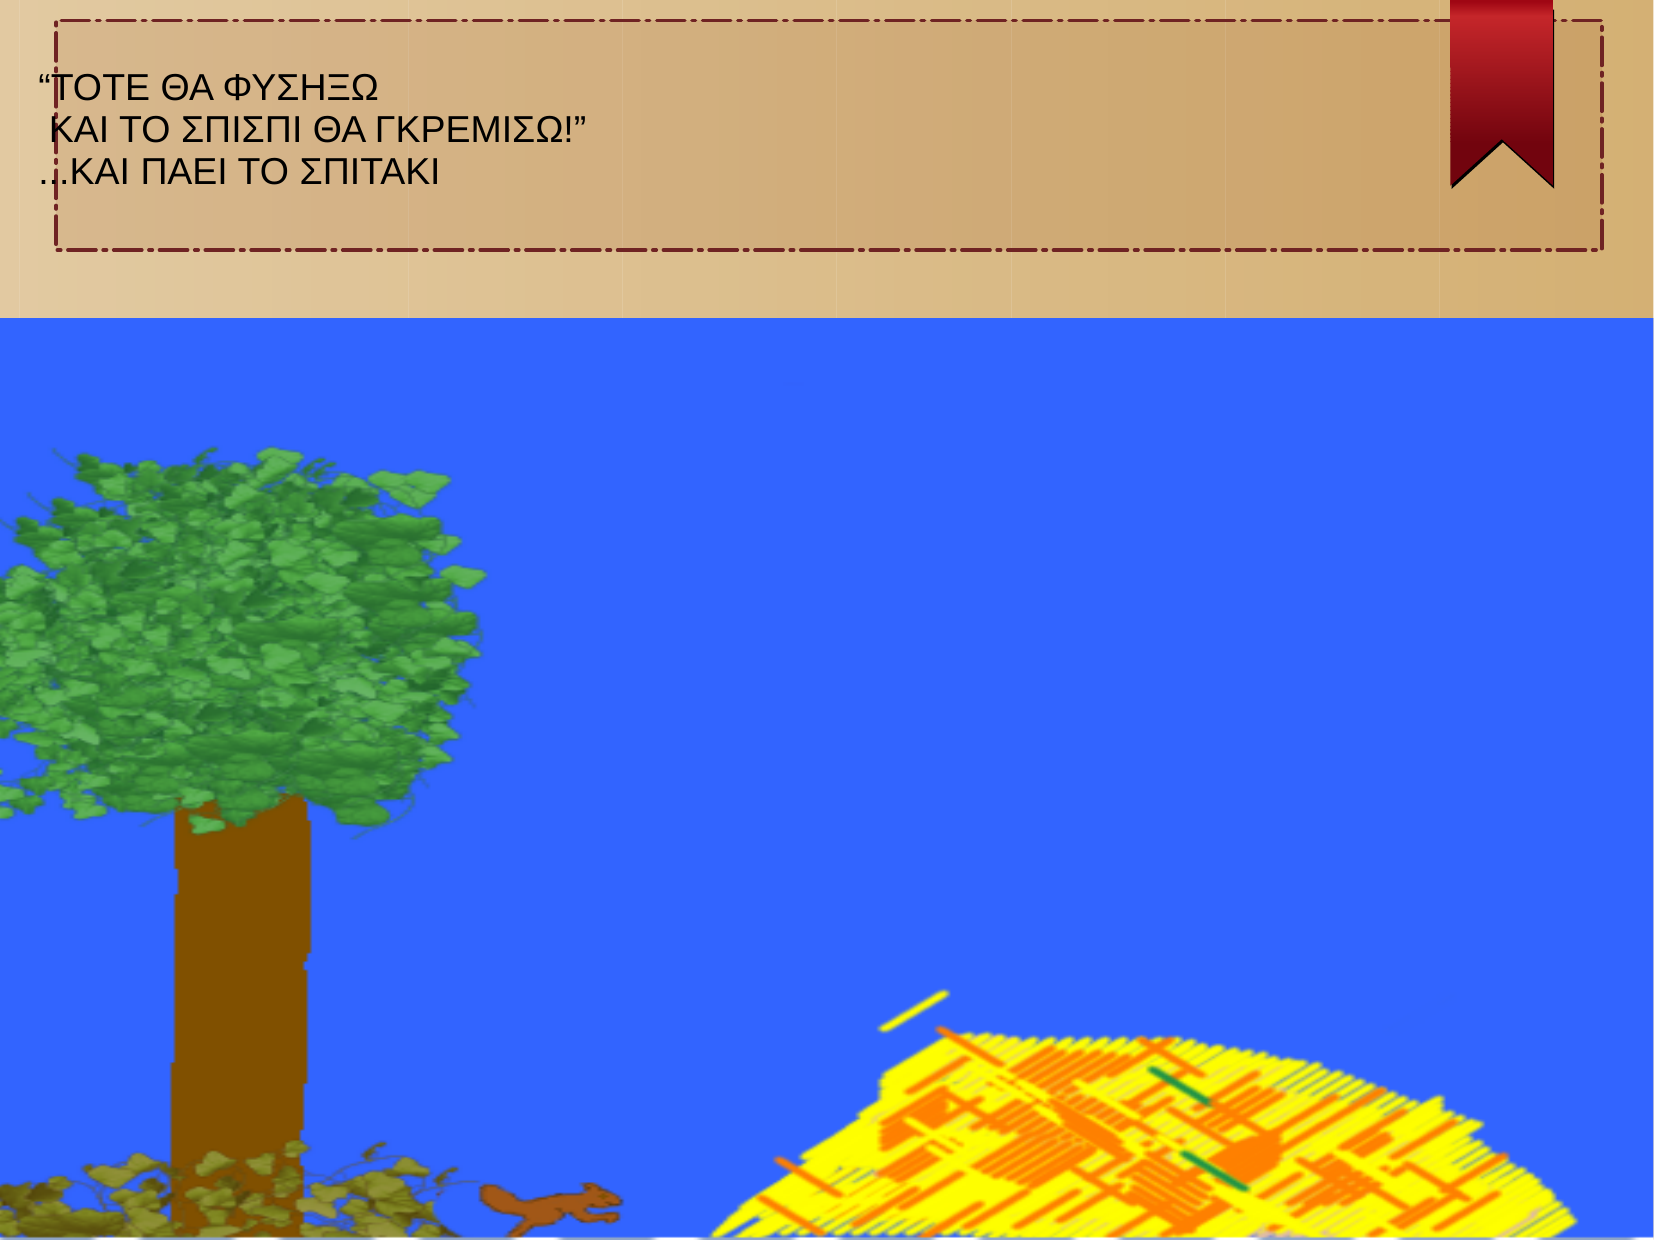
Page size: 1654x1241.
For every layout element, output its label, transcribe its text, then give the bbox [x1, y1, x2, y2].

picture [0, 318, 1654, 1240]
text_box “ΤΟΤΕ ΘΑ ΦΥΣΗΞΩ ΚΑΙ ΤΟ ΣΠΙΣΠΙ ΘΑ ΓΚΡΕΜΙΣΩ!” ...ΚΑΙ ΠΑΕΙ ΤΟ ΣΠΙΤΑΚΙ [23, 59, 1441, 200]
